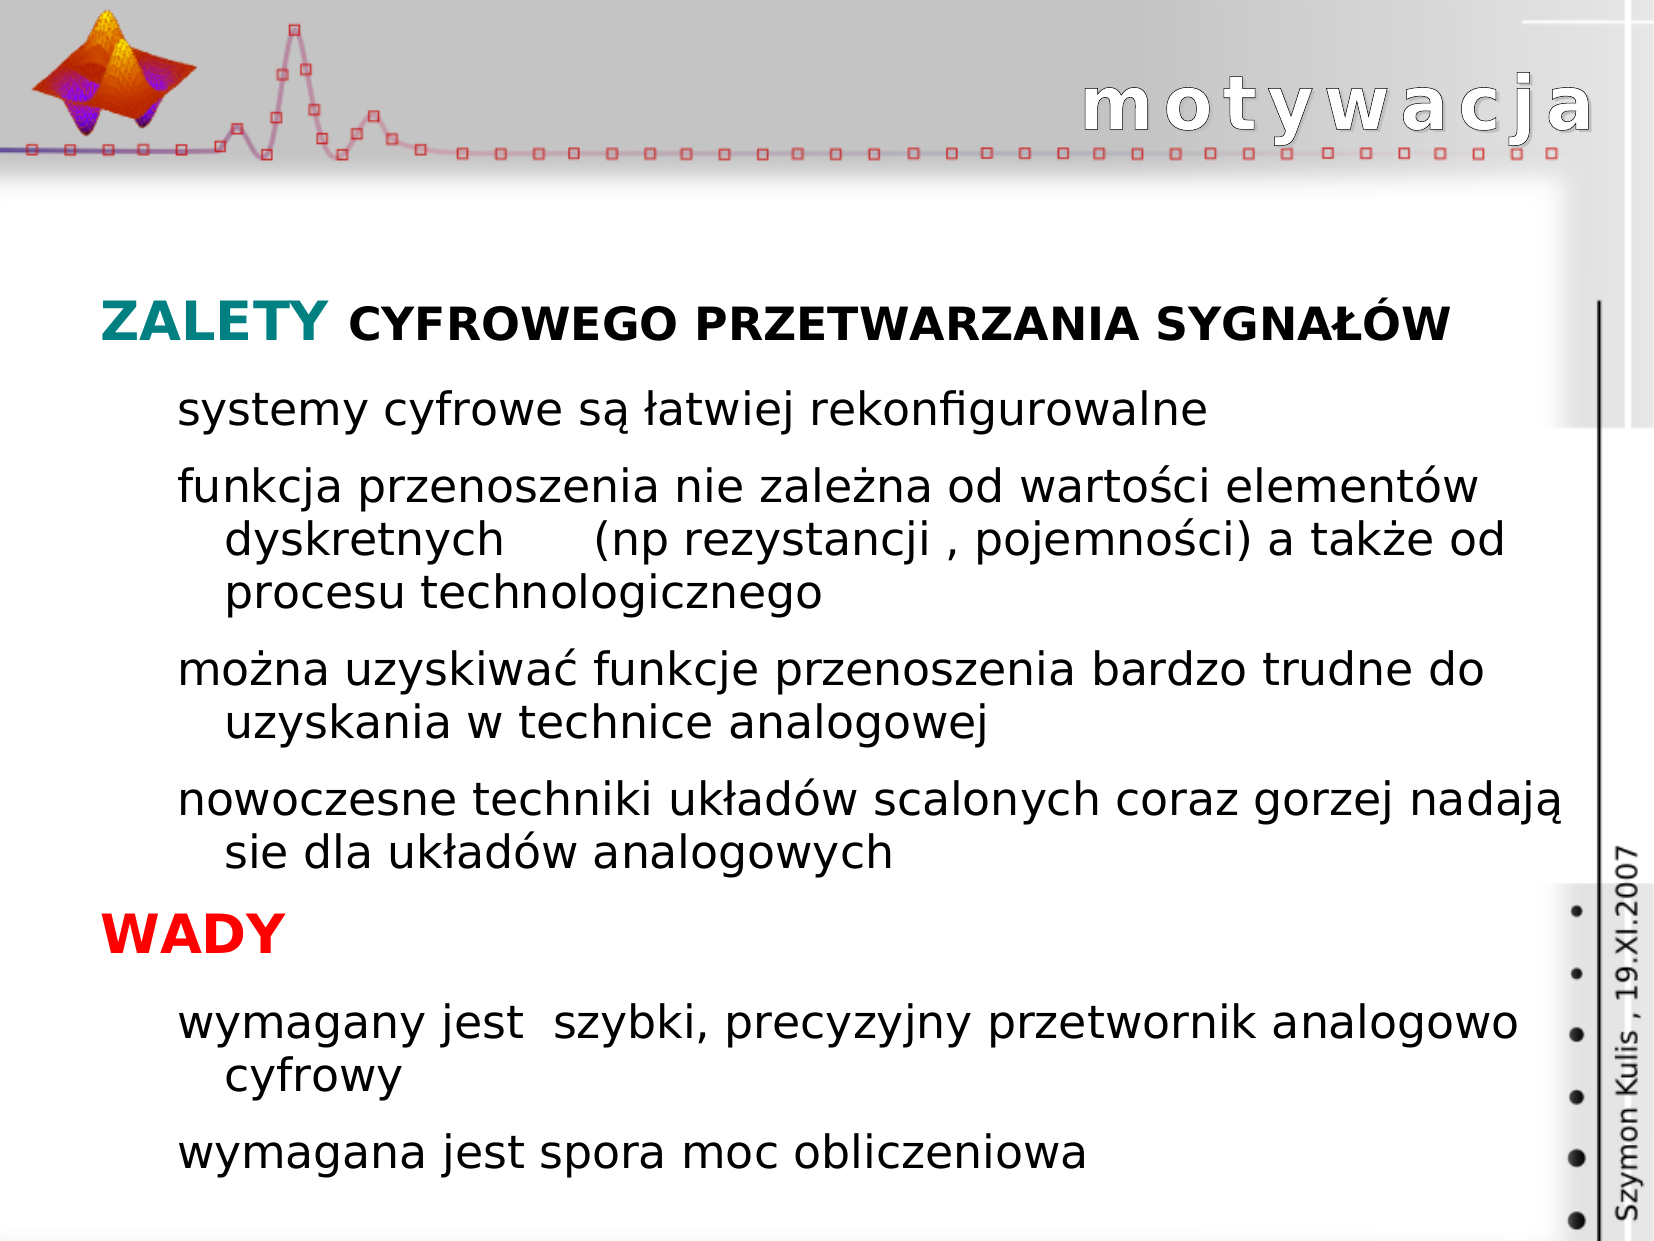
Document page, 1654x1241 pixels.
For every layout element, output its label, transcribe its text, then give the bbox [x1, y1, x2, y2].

list ZALETY CYFROWEGO PRZETWARZANIA SYGNAŁÓW systemy cyfrowe są łatwiej rekonfigurowalne funkcja przenoszenia nie zależna od wartości elementów dyskretnych (np rezystancji , pojemności) a także od procesu technologicznego można uzyskiwać funkcje przenoszenia bardzo trudne do uzyskania w technice analogowej nowoczesne techniki układów scalonych coraz gorzej nadają sie dla układów analogowych WADY wymagany jest szybki, precyzyjny przetwornik analogowo cyfrowy wymagana jest spora moc obliczeniowa [82, 290, 1571, 1180]
picture [0, 0, 1654, 1241]
title motywacja [59, 36, 1595, 171]
